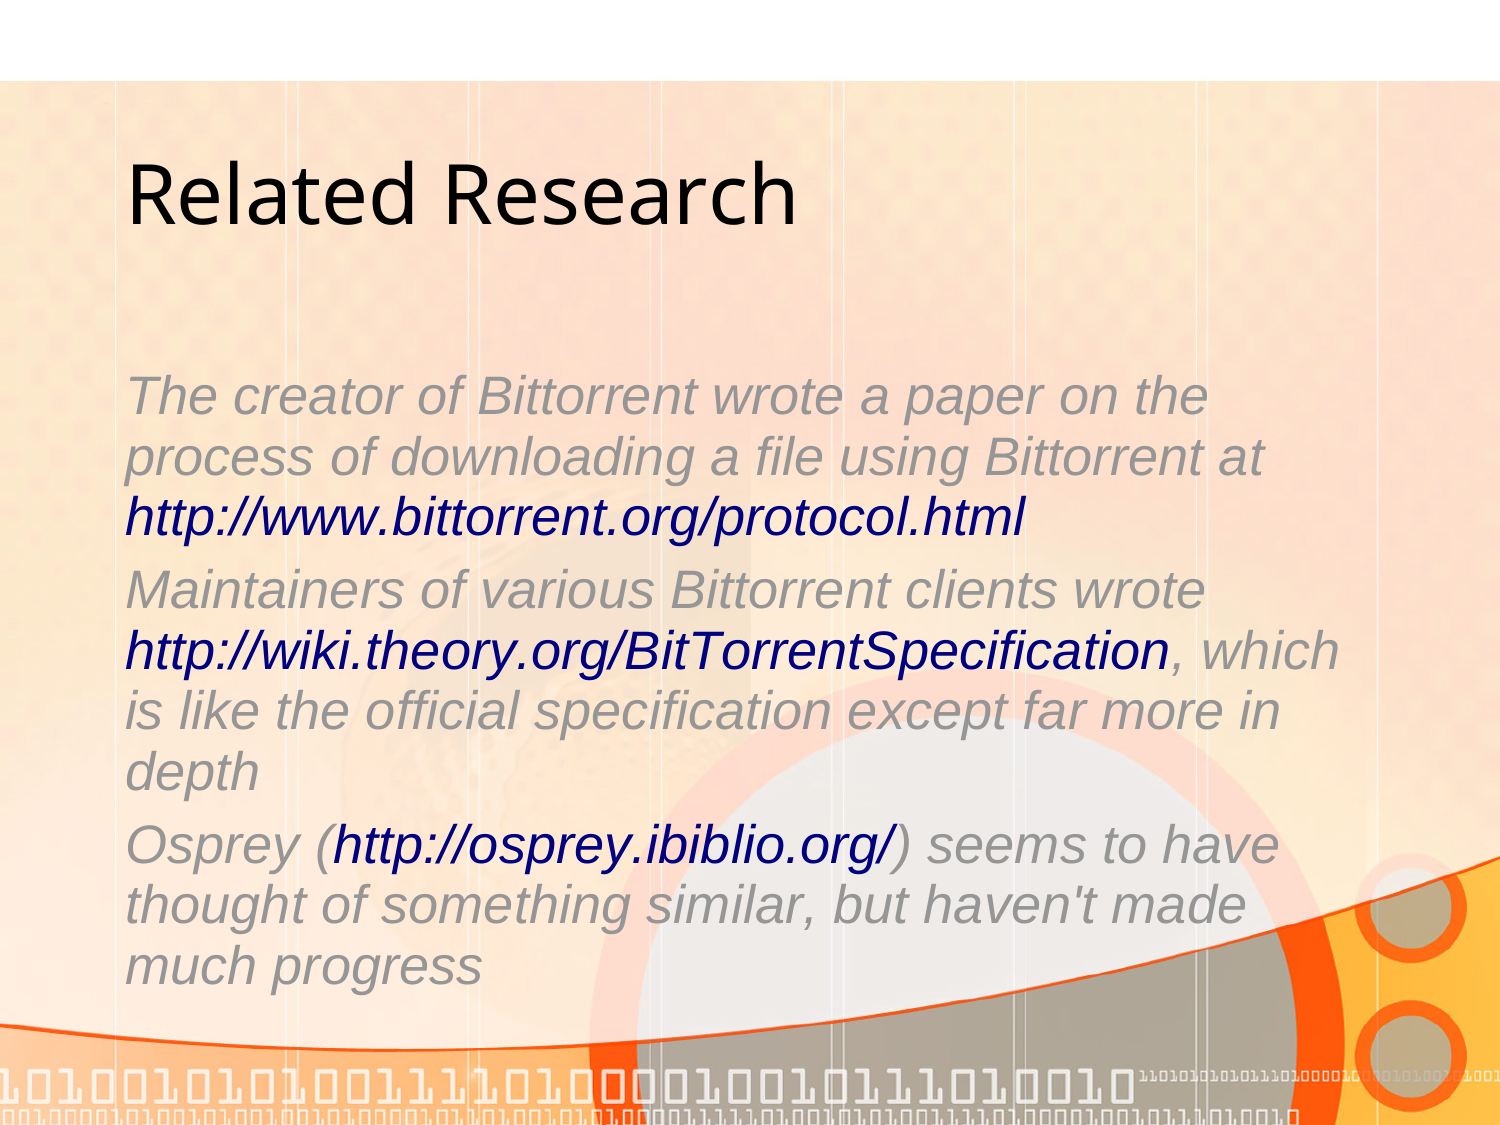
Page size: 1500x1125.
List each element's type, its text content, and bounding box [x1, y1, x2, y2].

picture [0, 0, 1500, 1125]
subtitle The creator of Bittorrent wrote a paper on the process of downloading a file using Bittorrent at http://www.bittorrent.org/protocol.html Maintainers of various Bittorrent clients wrote http://wiki.theory.org/BitTorrentSpecification, which is like the official specification except far more in depth Osprey (http://osprey.ibiblio.org/) seems to have thought of something similar, but haven't made much progress [125, 363, 1388, 999]
title Related Research [125, 84, 1388, 300]
